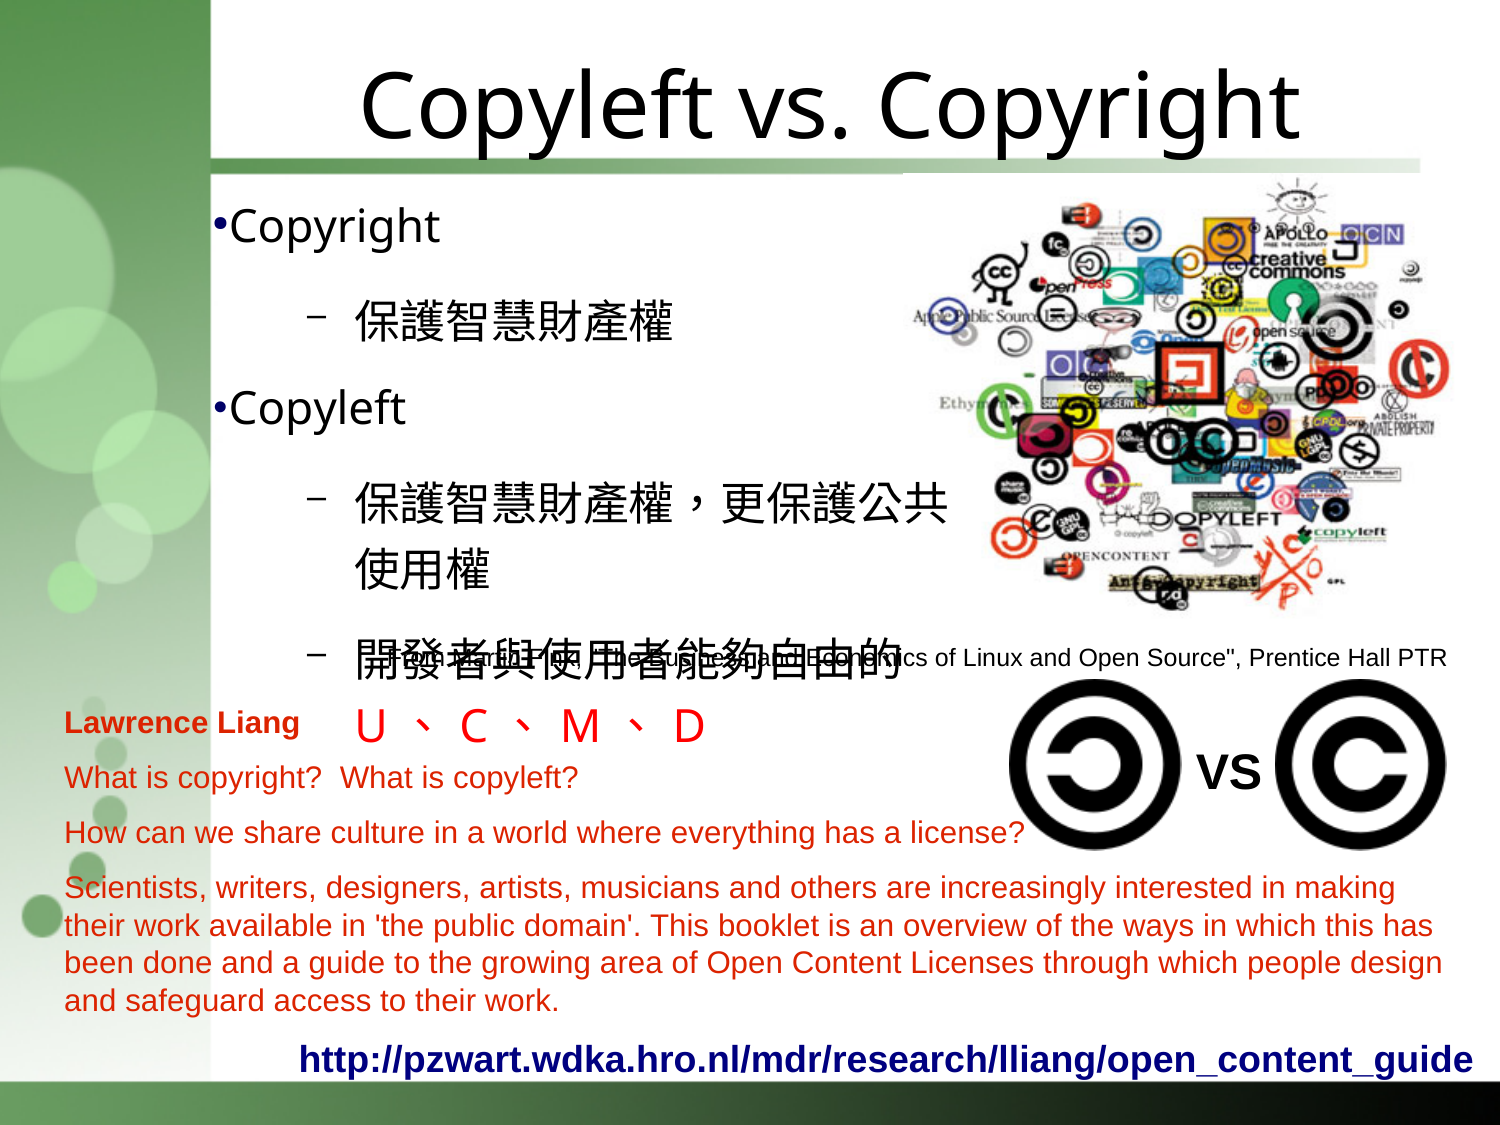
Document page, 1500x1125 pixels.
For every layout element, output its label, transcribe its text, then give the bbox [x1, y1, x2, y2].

title Copyleft vs. Copyright [214, 44, 1447, 161]
picture [0, 0, 1500, 1125]
text_box Lawrence Liang What is copyright? What is copyleft? How can we share culture in a world where everything has a license? Scientists, writers, designers, artists, musicians and others are increasingly interested in making their work available in 'the public domain'. This booklet is an overview of the ways in which this has been done and a guide to the growing area of Open Content Licenses through which people design and safeguard access to their work. [49, 694, 1477, 1025]
text_box From Martin Fink, "The Business and Economics of Linux and Open Source", Prentice Hall PTR [372, 637, 1466, 688]
text_box http://pzwart.wdka.hro.nl/mdr/research/lliang/open_content_guide [171, 1032, 1490, 1099]
list Copyright 保護智慧財產權 Copyleft 保護智慧財產權，更保護公共使用權 開發者與使用者能夠自由的U、C、M、D [212, 193, 951, 656]
text_box VS [1181, 738, 1278, 808]
